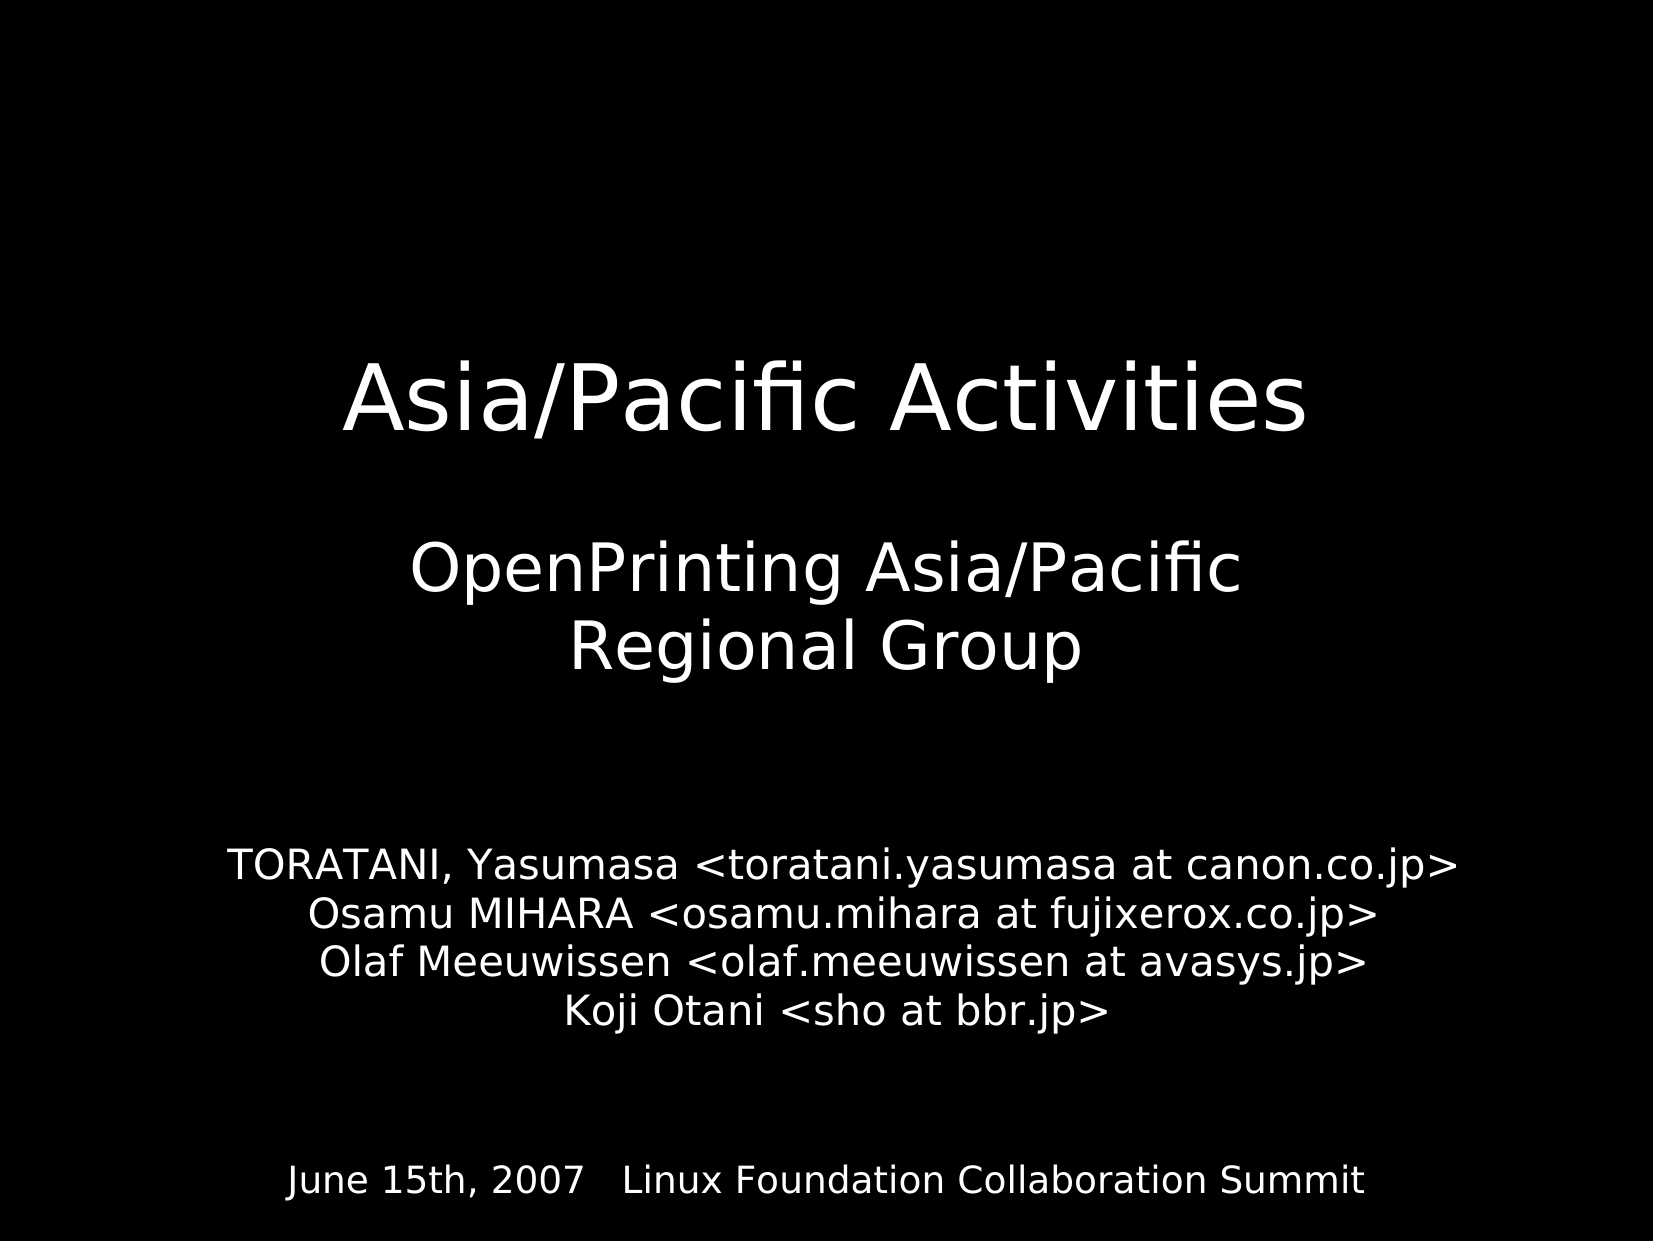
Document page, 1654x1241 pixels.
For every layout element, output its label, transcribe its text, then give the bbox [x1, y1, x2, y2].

title Asia/Pacific Activities [82, 295, 1571, 396]
text_box June 15th, 2007 Linux Foundation Collaboration Summit [147, 1151, 1506, 1210]
subtitle OpenPrinting Asia/Pacific Regional Group TORATANI, Yasumasa <toratani.yasumasa at canon.co.jp> Osamu MIHARA <osamu.mihara at fujixerox.co.jp> Olaf Meeuwissen <olaf.meeuwissen at avasys.jp> Koji Otani <sho at bbr.jp> [82, 396, 1571, 1169]
